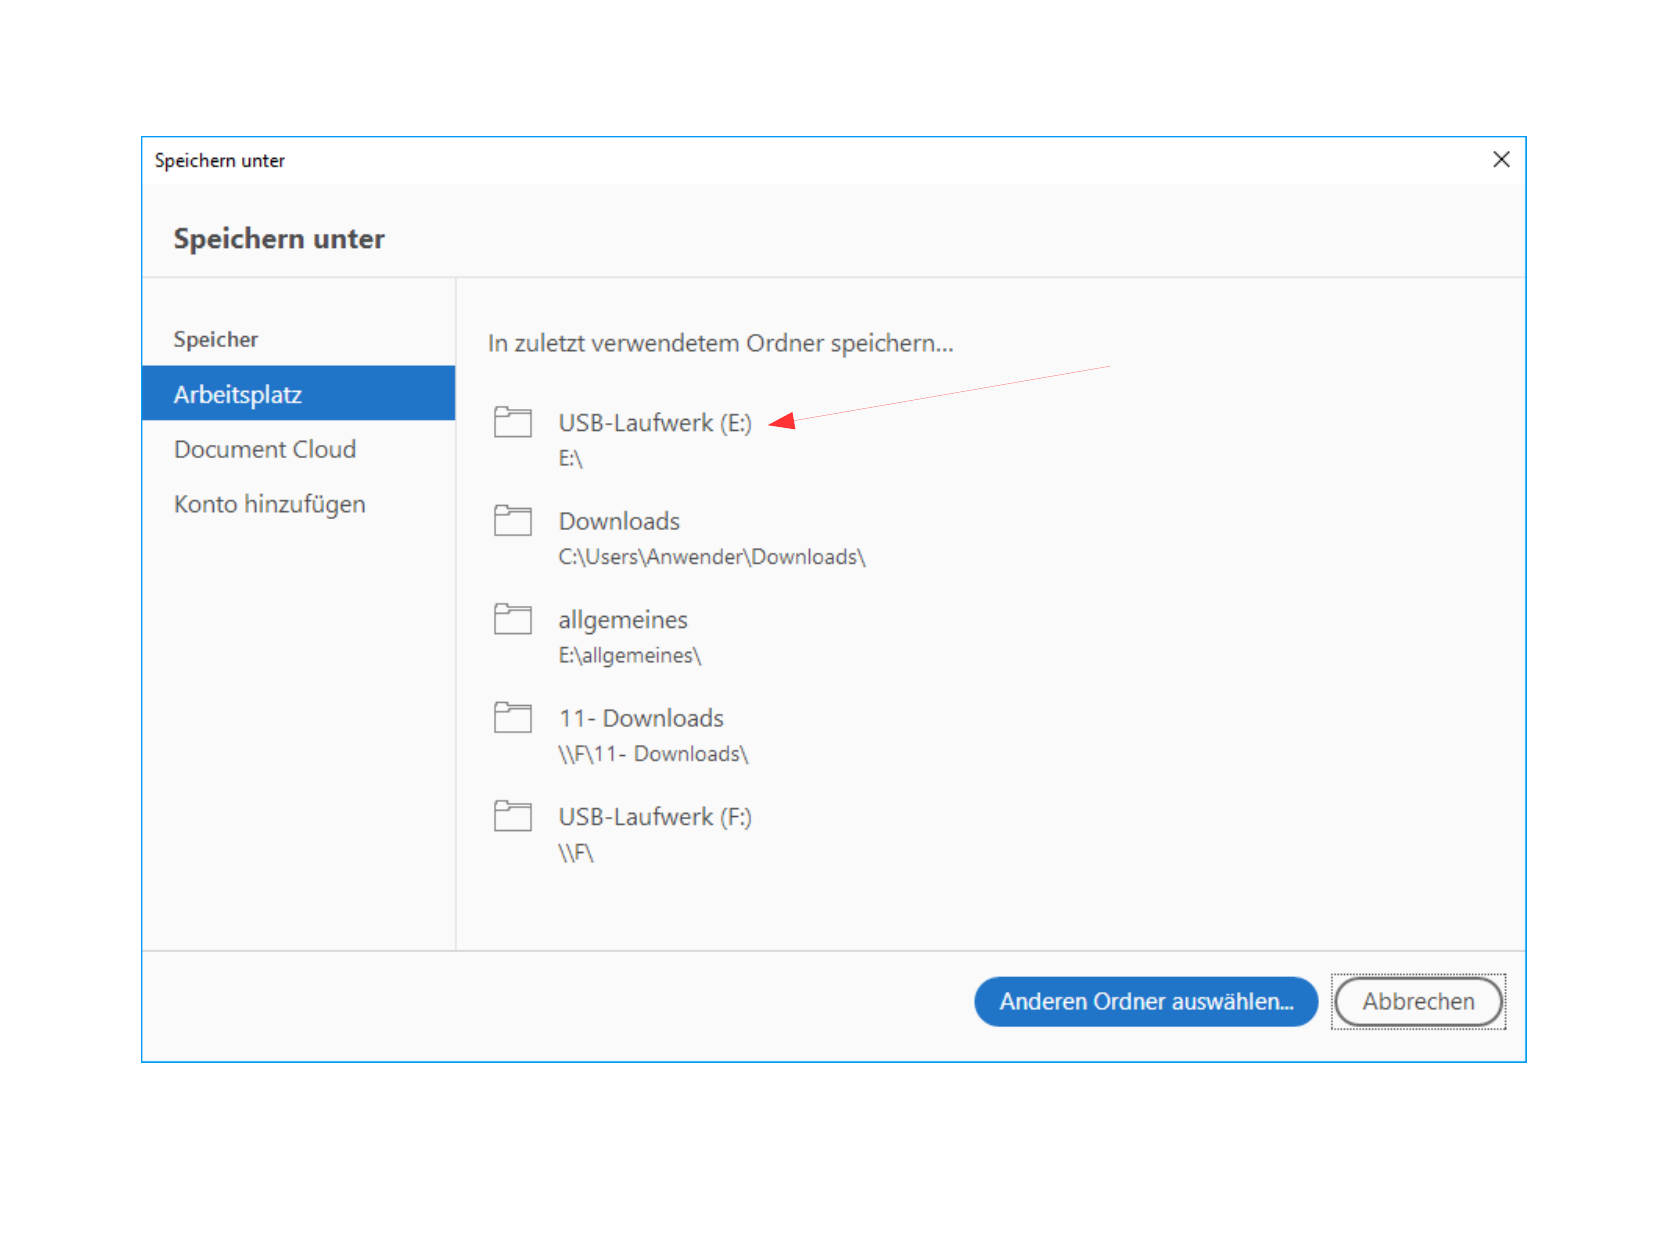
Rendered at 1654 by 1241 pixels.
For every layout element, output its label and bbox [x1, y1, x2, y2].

picture [141, 136, 1527, 1063]
